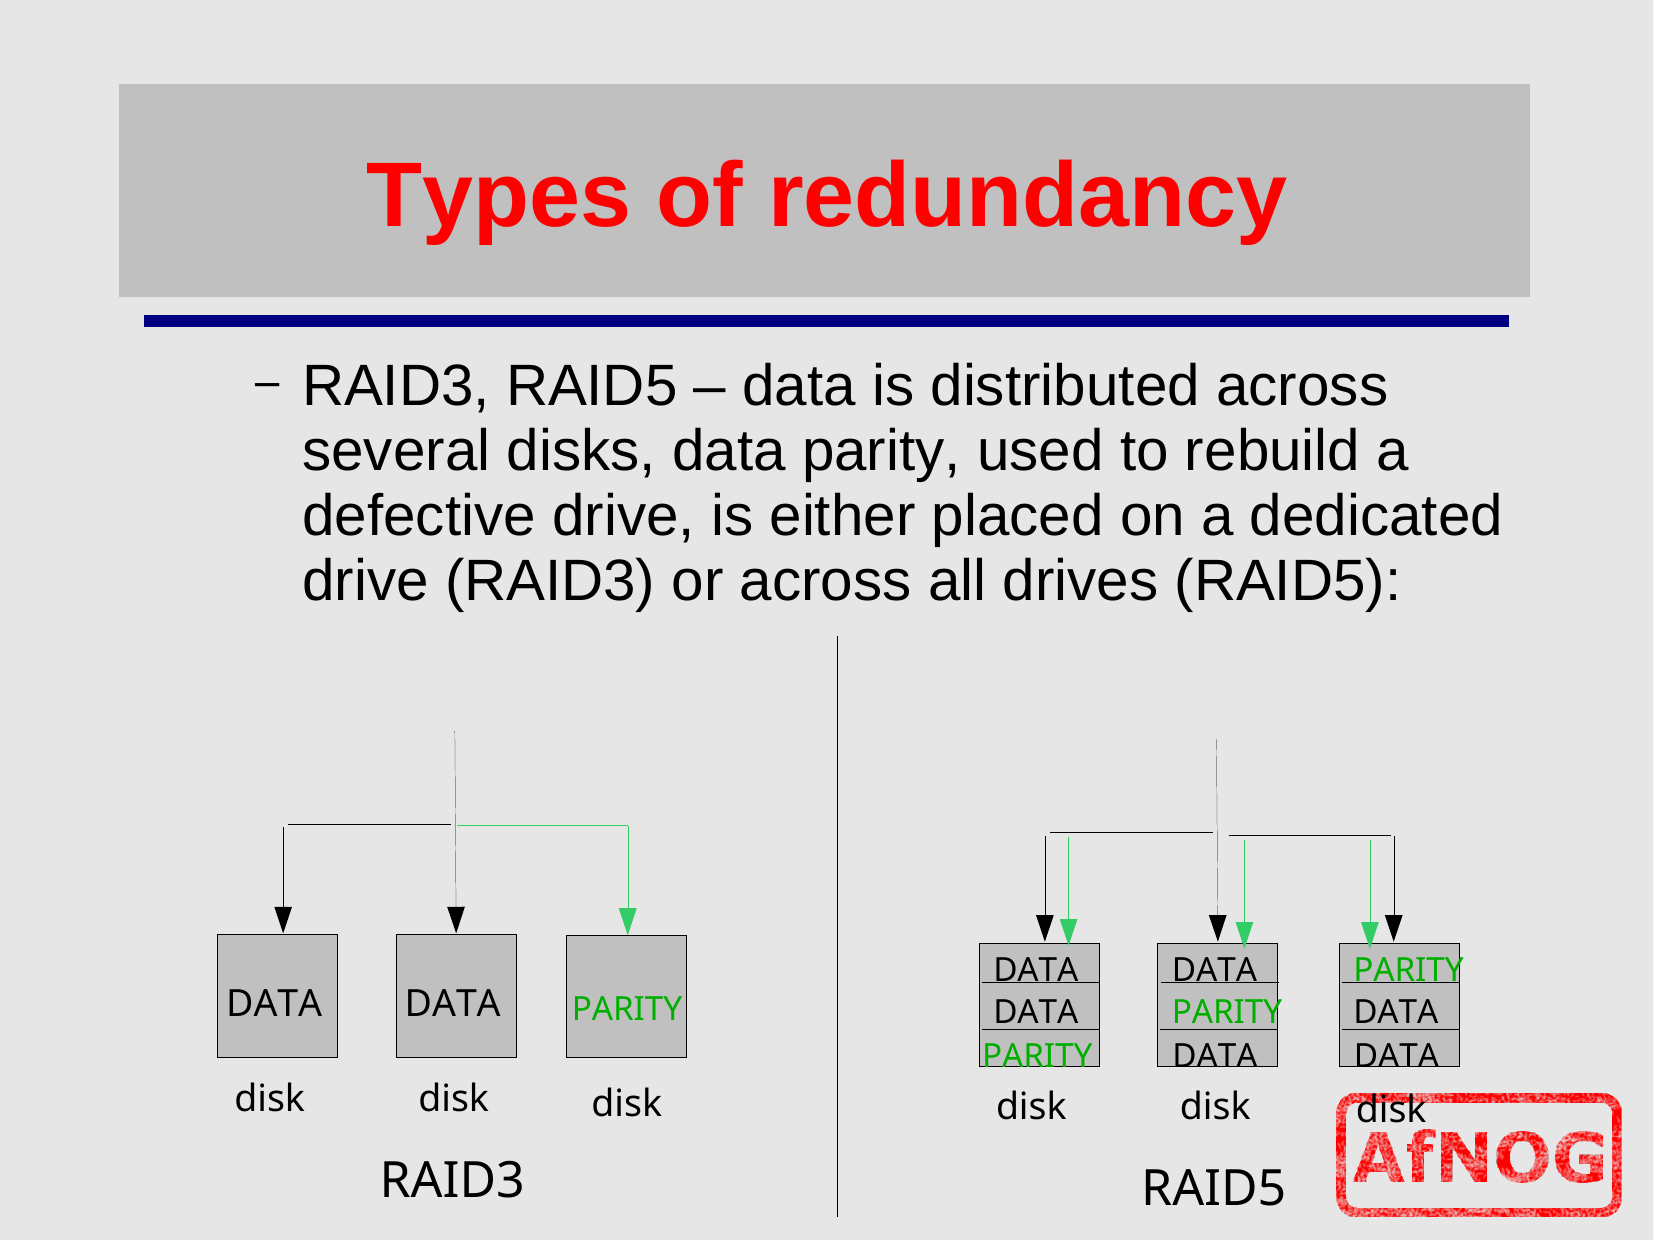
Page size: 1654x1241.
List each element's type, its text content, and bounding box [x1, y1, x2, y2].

list RAID3, RAID5 – data is distributed across several disks, data parity, used to rebuild a defective drive, is either placed on a dedicated drive (RAID3) or across all drives (RAID5): [160, 353, 1573, 1135]
picture [1336, 1092, 1622, 1217]
text_box RAID5 [1141, 1152, 1291, 1211]
text_box DATA [993, 987, 1086, 1027]
text_box disk [234, 1071, 310, 1116]
text_box disk [1355, 1082, 1432, 1127]
text_box [1339, 943, 1460, 1067]
text_box PARITY [1353, 946, 1504, 985]
text_box disk [995, 1079, 1072, 1124]
text_box DATA [993, 945, 1086, 985]
text_box PARITY [571, 984, 686, 1024]
text_box DATA [1353, 1032, 1447, 1072]
text_box [217, 934, 338, 1058]
title Types of redundancy [121, 91, 1534, 299]
text_box DATA [404, 976, 508, 1021]
text_box [1157, 943, 1278, 1067]
text_box PARITY [1171, 987, 1286, 1027]
text_box [566, 935, 687, 1058]
text_box [979, 943, 1100, 1067]
text_box disk [1180, 1079, 1256, 1124]
text_box [1246, 943, 1278, 982]
text_box [396, 934, 517, 1058]
text_box DATA [226, 976, 330, 1021]
text_box disk [591, 1076, 667, 1121]
text_box disk [418, 1071, 494, 1116]
text_box [1070, 943, 1100, 982]
text_box RAID3 [379, 1143, 530, 1203]
text_box PARITY [982, 1032, 1096, 1071]
text_box DATA [1353, 987, 1446, 1027]
text_box DATA [1171, 946, 1265, 985]
text_box DATA [1172, 1032, 1265, 1072]
